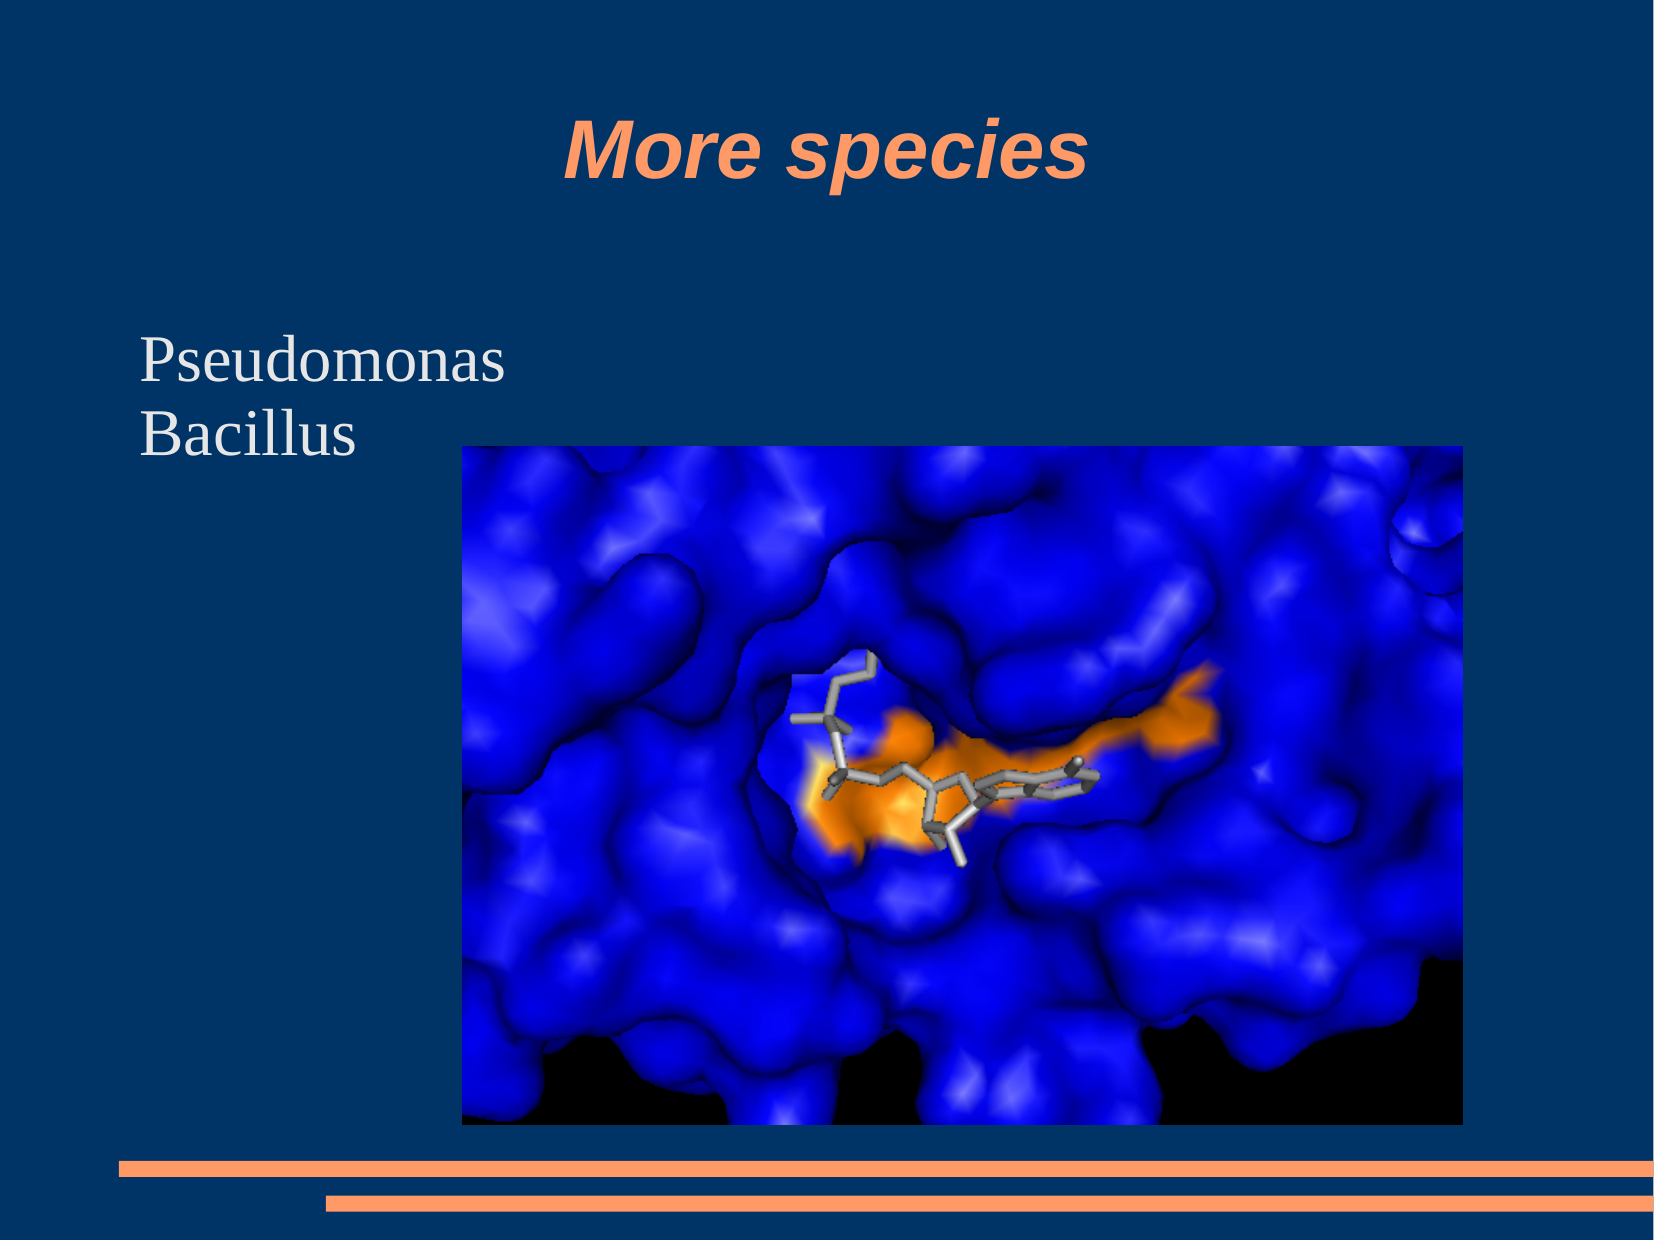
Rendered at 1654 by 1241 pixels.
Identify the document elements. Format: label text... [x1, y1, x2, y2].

list Pseudomonas Bacillus [121, 322, 1561, 1133]
title More species [121, 46, 1534, 254]
picture [462, 446, 1463, 1126]
